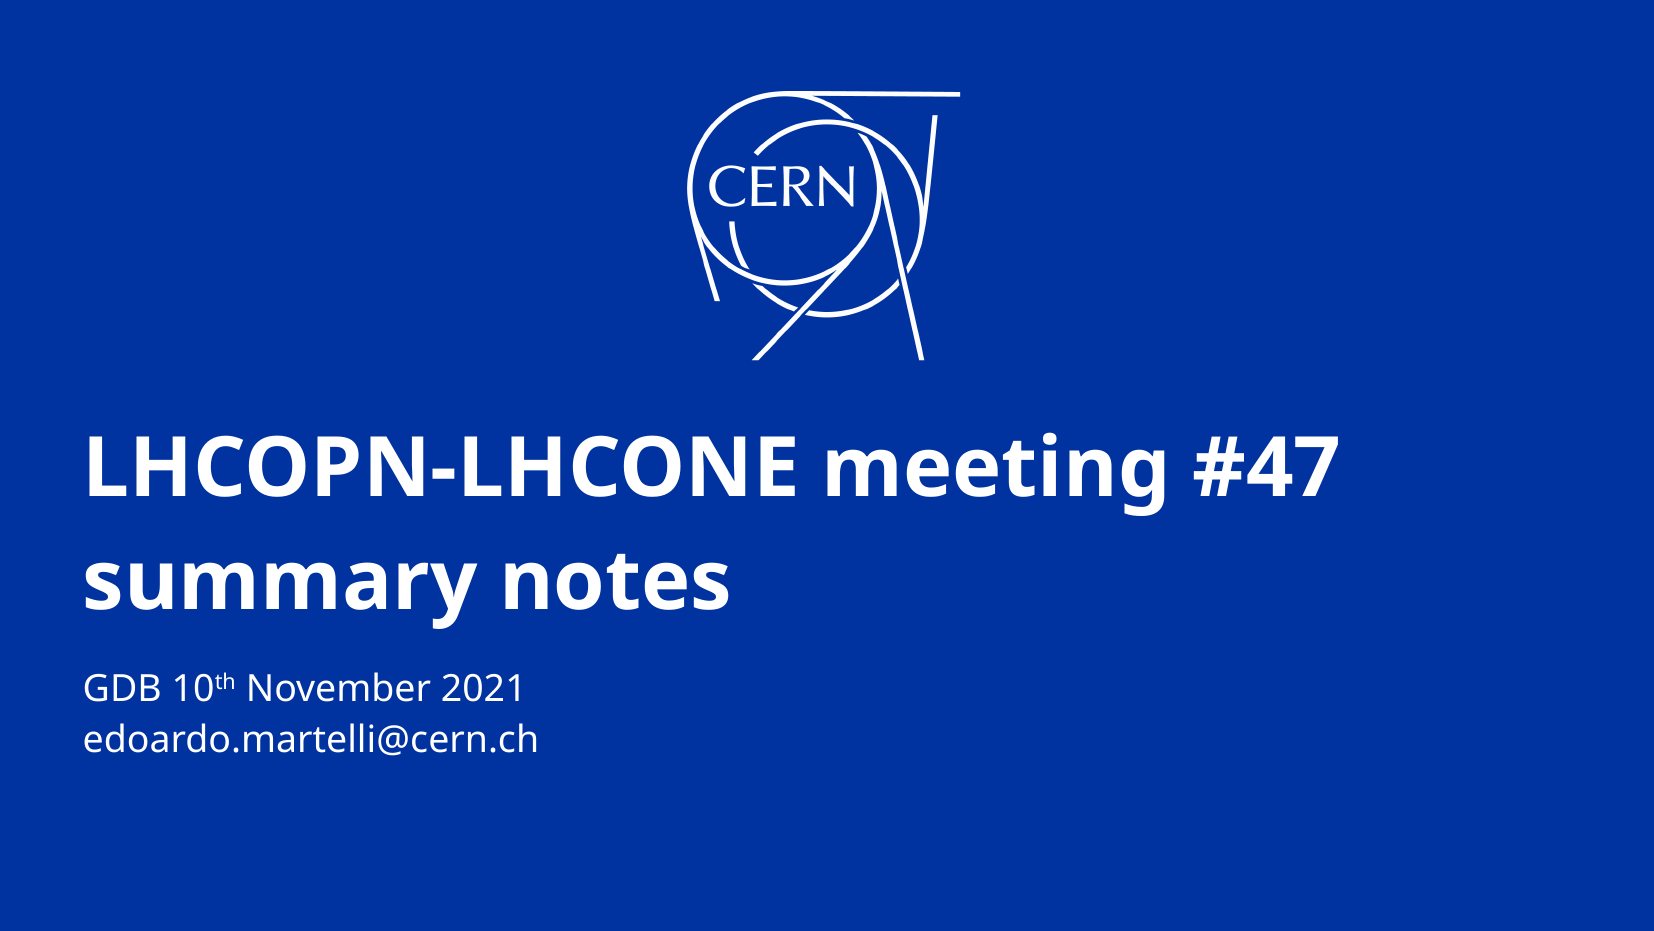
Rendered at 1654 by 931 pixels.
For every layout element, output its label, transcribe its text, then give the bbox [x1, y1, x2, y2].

picture [679, 82, 971, 372]
list GDB 10th November 2021 edoardo.martelli@cern.ch [82, 661, 1571, 898]
title LHCOPN-LHCONE meeting #47 summary notes [82, 407, 1571, 618]
